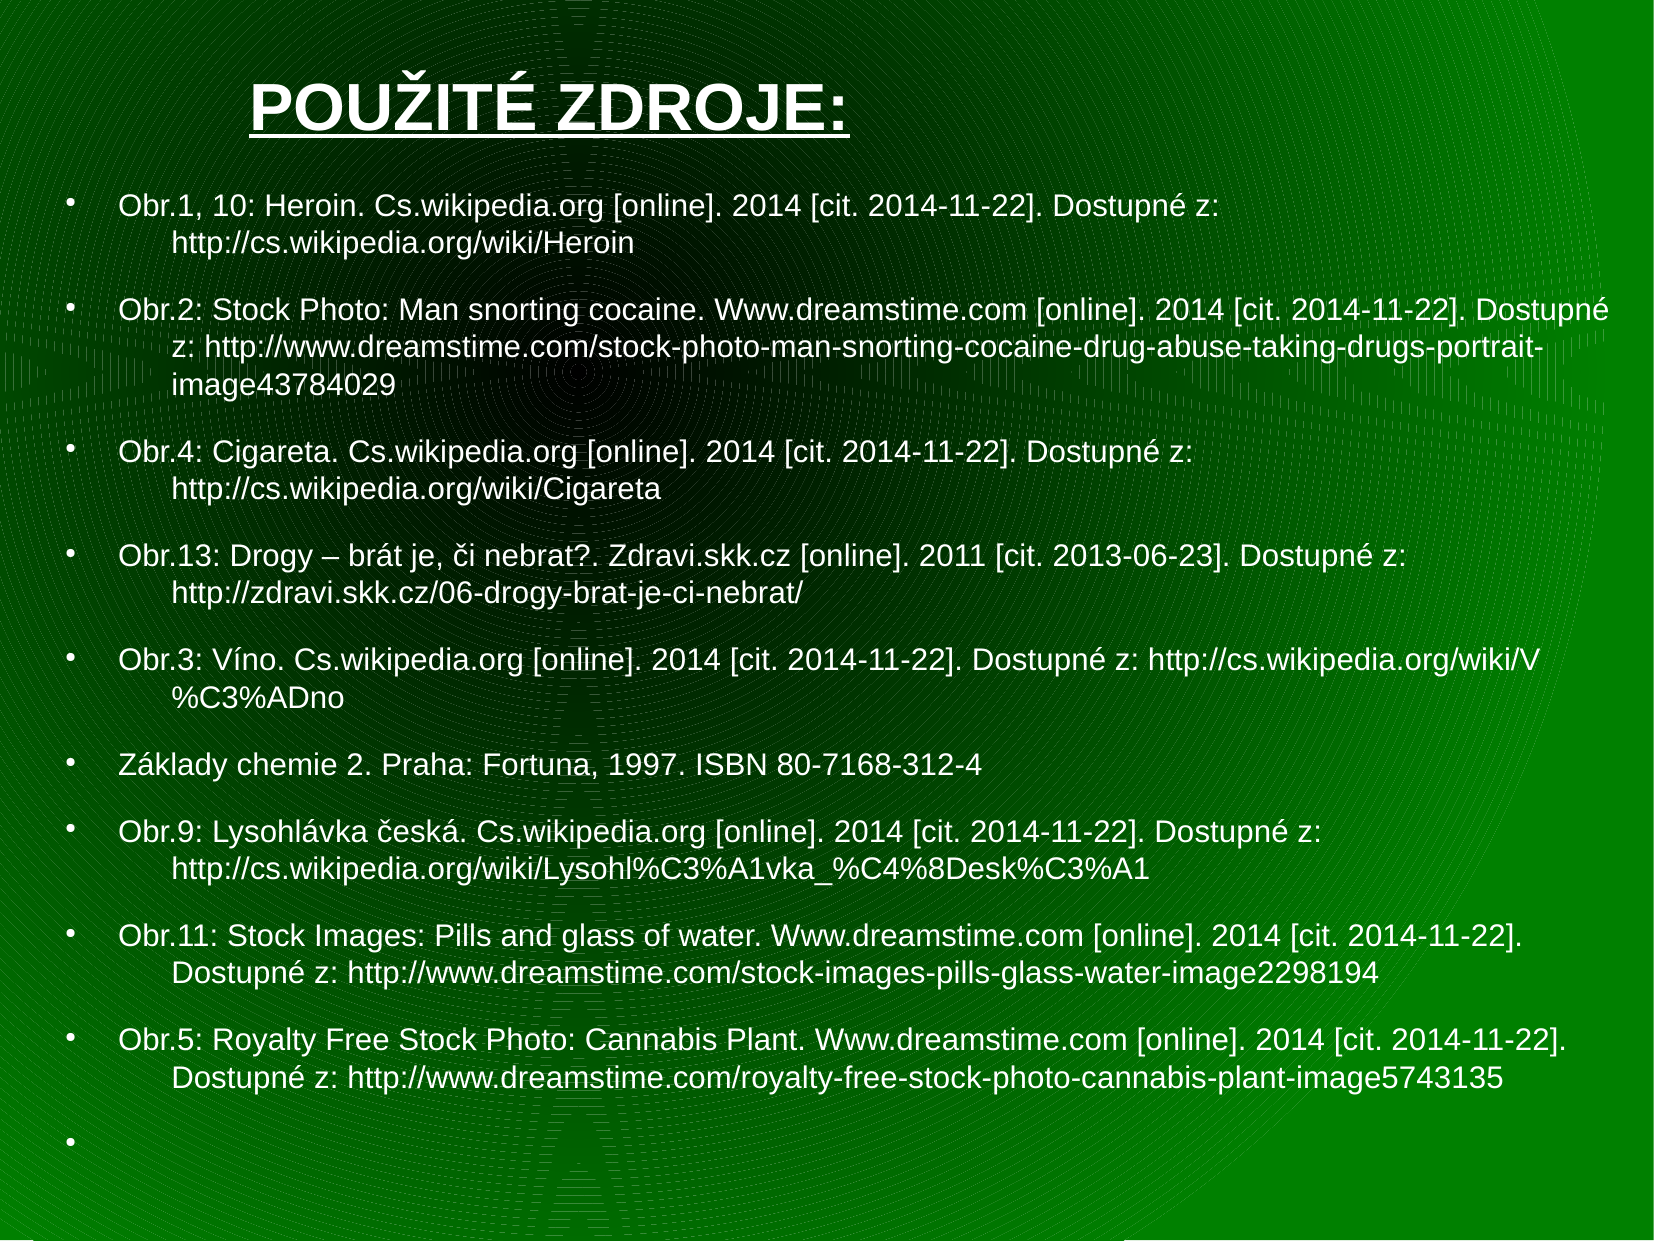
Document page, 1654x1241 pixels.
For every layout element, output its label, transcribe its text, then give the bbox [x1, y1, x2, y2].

list Obr.1, 10: Heroin. Cs.wikipedia.org [online]. 2014 [cit. 2014-11-22]. Dostupné z: http://cs.wikipedia.org/wiki/Heroin Obr.2: Stock Photo: Man snorting cocaine. Www.dreamstime.com [online]. 2014 [cit. 2014-11-22]. Dostupné z: http://www.dreamstime.com/stock-photo-man-snorting-cocaine-drug-abuse-taking-drugs-portrait-image43784029 Obr.4: Cigareta. Cs.wikipedia.org [online]. 2014 [cit. 2014-11-22]. Dostupné z: http://cs.wikipedia.org/wiki/Cigareta Obr.13: Drogy – brát je, či nebrat?. Zdravi.skk.cz [online]. 2011 [cit. 2013-06-23]. Dostupné z: http://zdravi.skk.cz/06-drogy-brat-je-ci-nebrat/ Obr.3: Víno. Cs.wikipedia.org [online]. 2014 [cit. 2014-11-22]. Dostupné z: http://cs.wikipedia.org/wiki/V%C3%ADno Základy chemie 2. Praha: Fortuna, 1997. ISBN 80-7168-312-4 Obr.9: Lysohlávka česká. Cs.wikipedia.org [online]. 2014 [cit. 2014-11-22]. Dostupné z: http://cs.wikipedia.org/wiki/Lysohl%C3%A1vka_%C4%8Desk%C3%A1 Obr.11: Stock Images: Pills and glass of water. Www.dreamstime.com [online]. 2014 [cit. 2014-11-22]. Dostupné z: http://www.dreamstime.com/stock-images-pills-glass-water-image2298194 Obr.5: Royalty Free Stock Photo: Cannabis Plant. Www.dreamstime.com [online]. 2014 [cit. 2014-11-22]. Dostupné z: http://www.dreamstime.com/royalty-free-stock-photo-cannabis-plant-image5743135 [29, 184, 1625, 1110]
title POUŽITÉ ZDROJE: [82, 0, 1571, 184]
